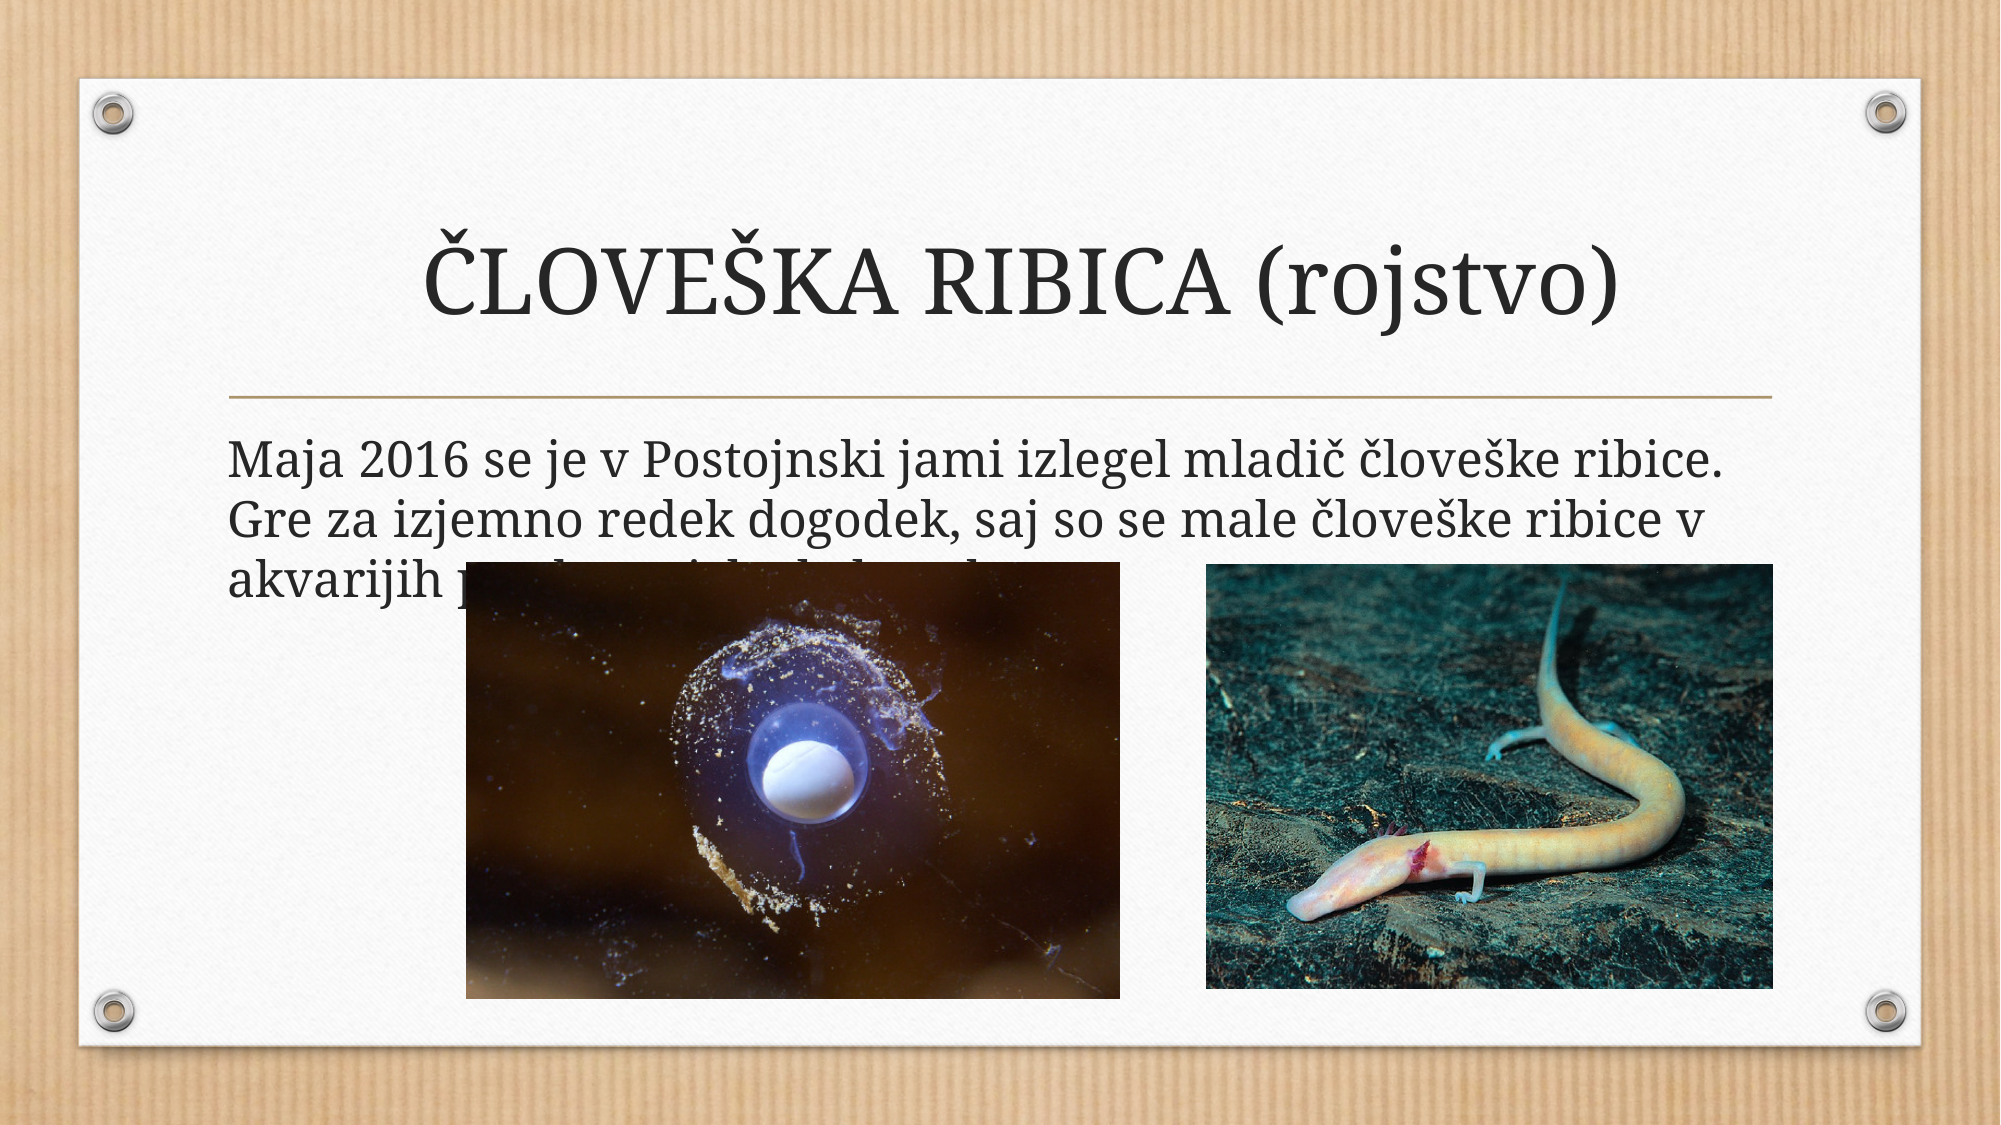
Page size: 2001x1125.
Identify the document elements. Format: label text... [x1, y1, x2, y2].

list Maja 2016 se je v Postojnski jami izlegel mladič človeške ribice. Gre za izjemno redek dogodek, saj so se male človeške ribice v akvarijih pred tem izlegle le enkrat. [212, 419, 1788, 964]
picture [0, 0, 2001, 1125]
title ČLOVEŠKA RIBICA (rojstvo) [234, 171, 1810, 385]
